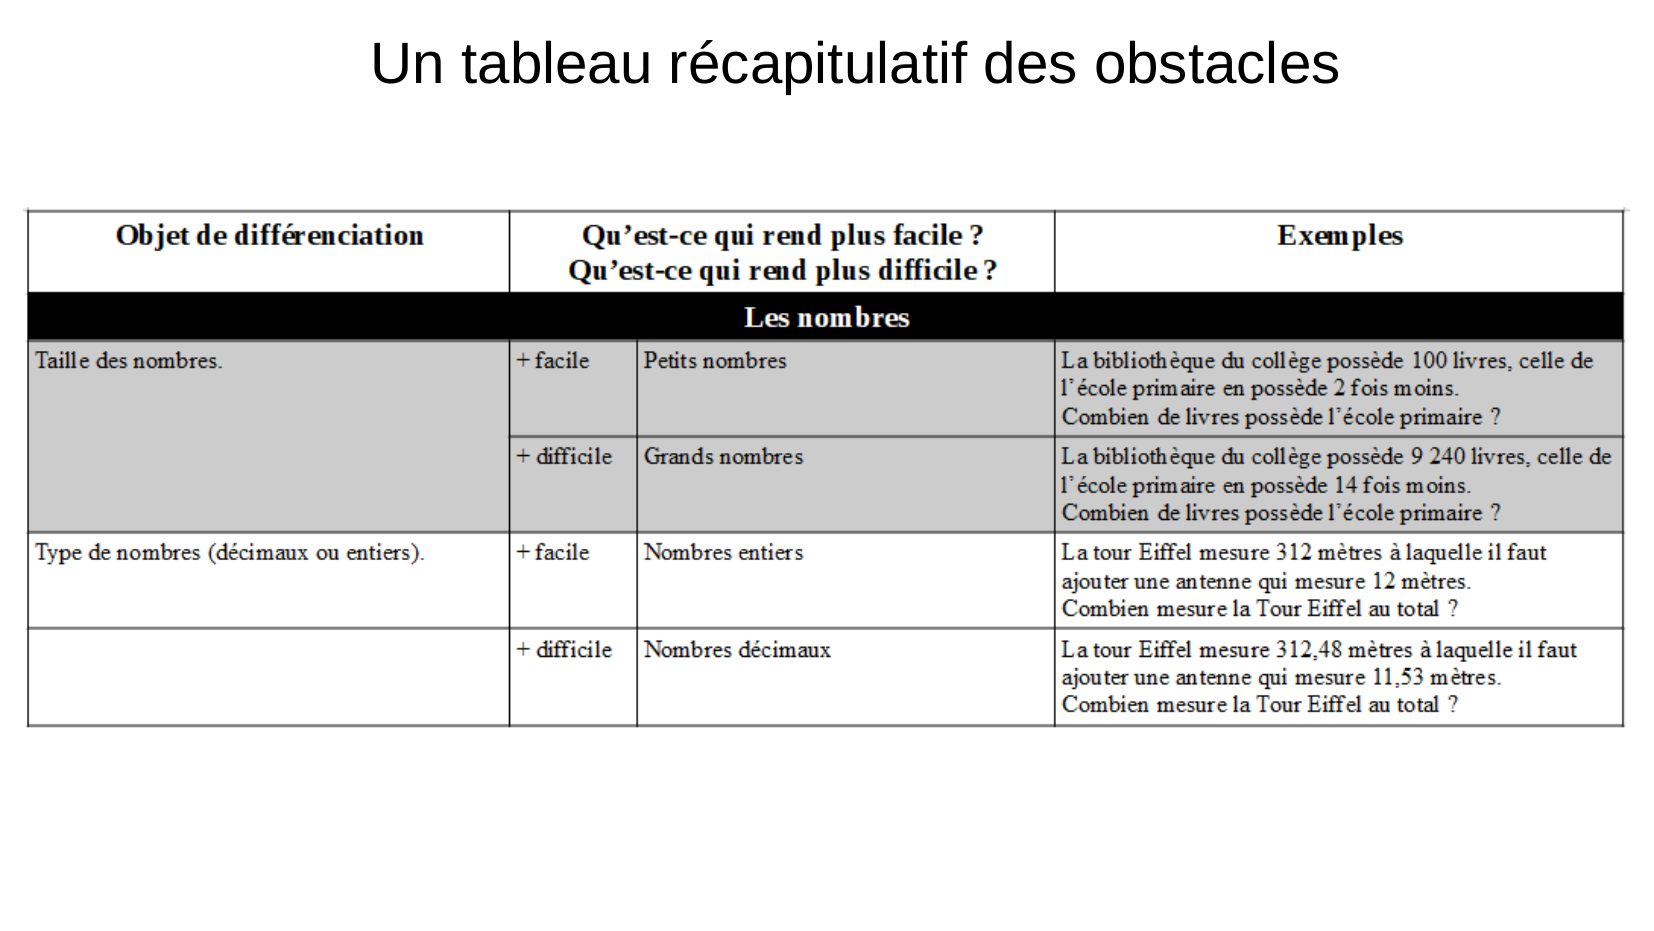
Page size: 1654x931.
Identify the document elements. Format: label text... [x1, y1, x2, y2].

picture [23, 207, 1630, 732]
text_box Un tableau récapitulatif des obstacles [354, 23, 1359, 104]
